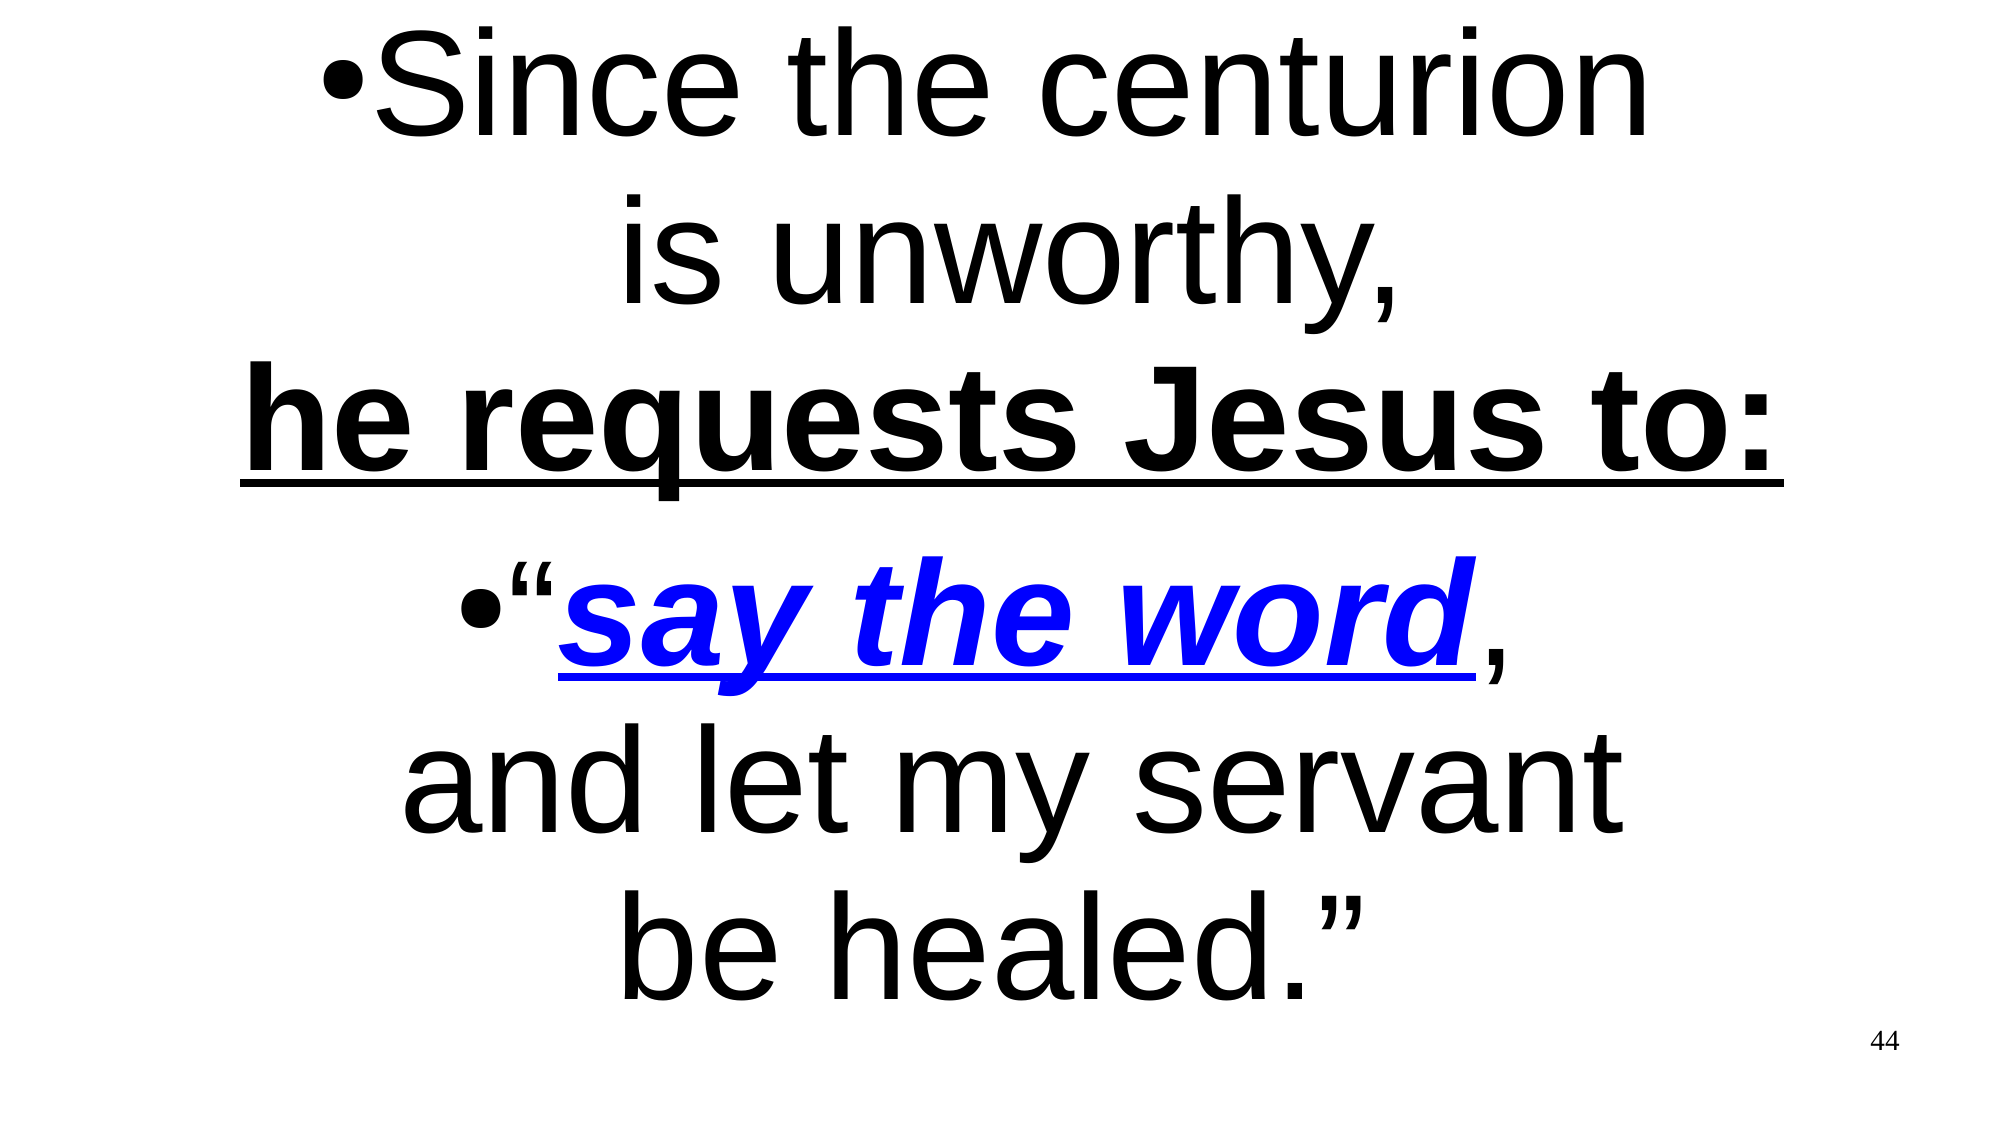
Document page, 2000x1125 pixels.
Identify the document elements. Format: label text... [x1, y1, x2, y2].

list Since the centurion is unworthy, he requests Jesus to: “say the word, and let my servant be healed.” [0, 0, 1996, 1123]
